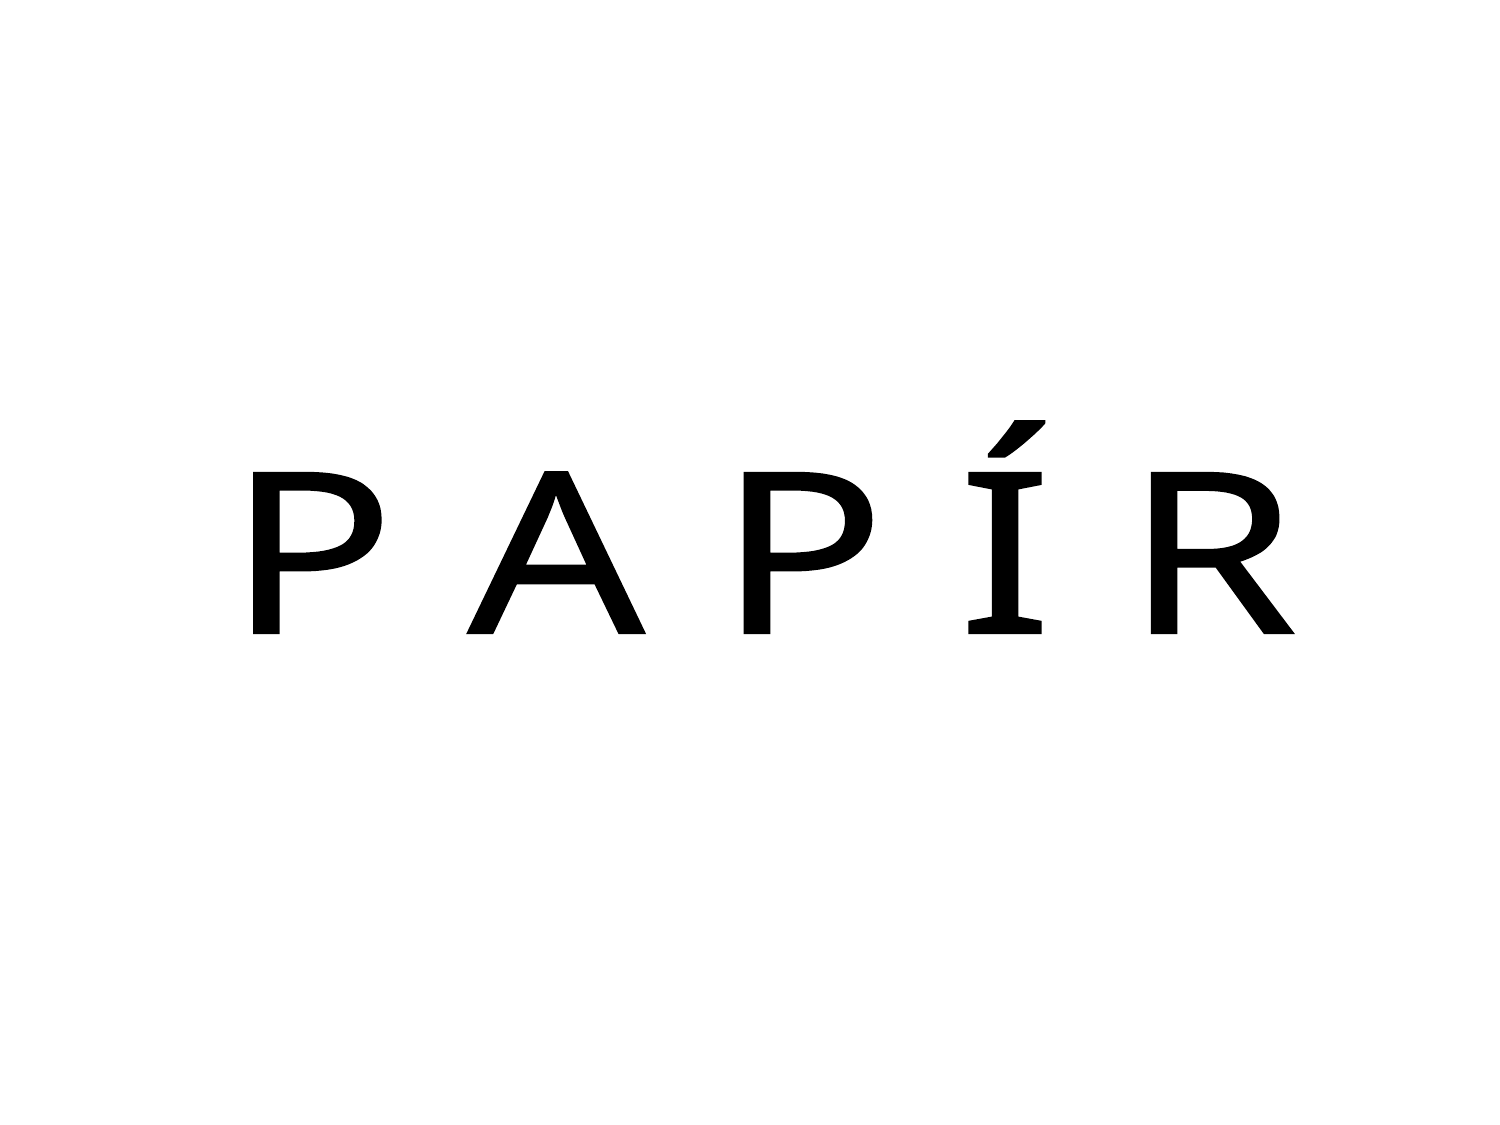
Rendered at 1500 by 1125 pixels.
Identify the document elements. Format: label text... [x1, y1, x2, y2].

text_box P A P Í R [467, 471, 645, 634]
text_box P A P Í R [253, 472, 381, 634]
text_box P A P Í R [744, 472, 872, 634]
text_box P A P Í R [969, 472, 1041, 634]
text_box P A P Í R [988, 420, 1045, 457]
text_box P A P Í R [1151, 472, 1294, 634]
